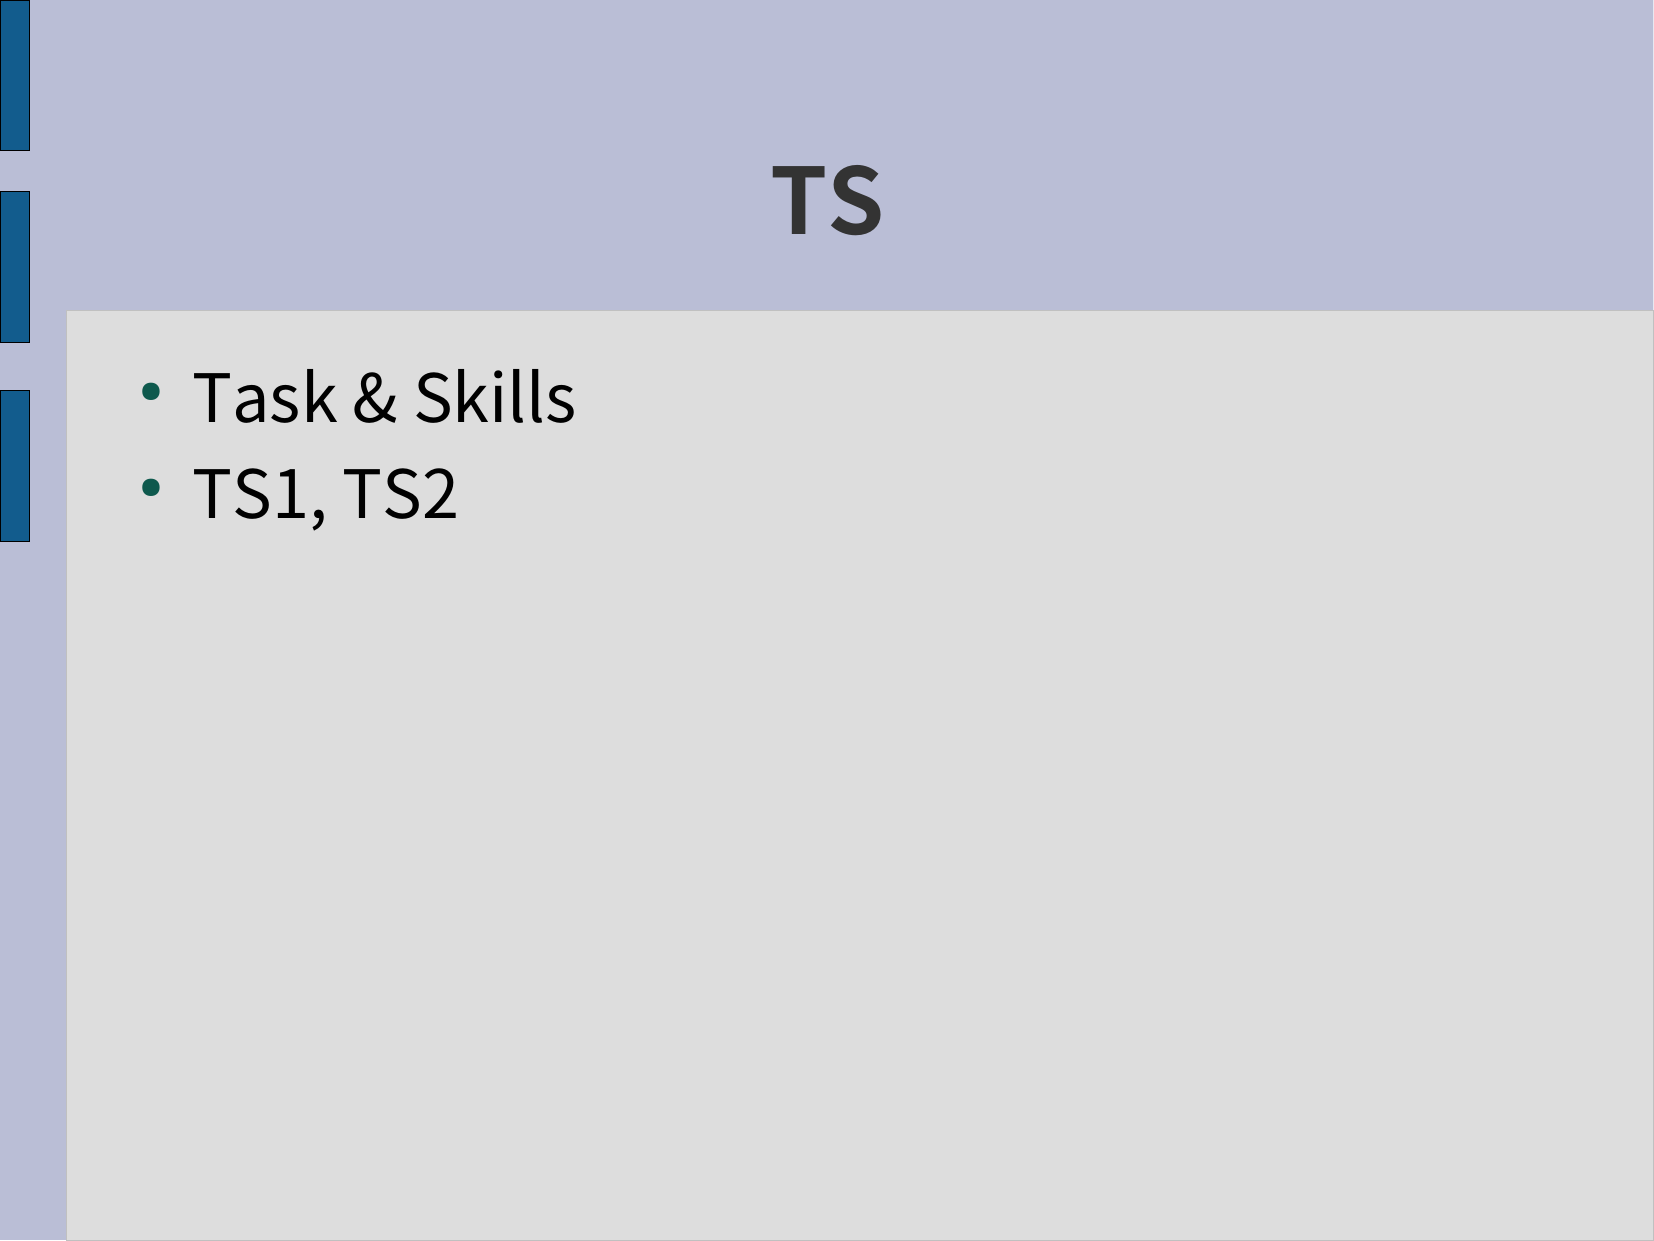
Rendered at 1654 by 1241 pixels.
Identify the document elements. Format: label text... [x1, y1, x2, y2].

title TS [121, 91, 1534, 299]
list Task & Skills TS1, TS2 [121, 344, 1534, 1164]
